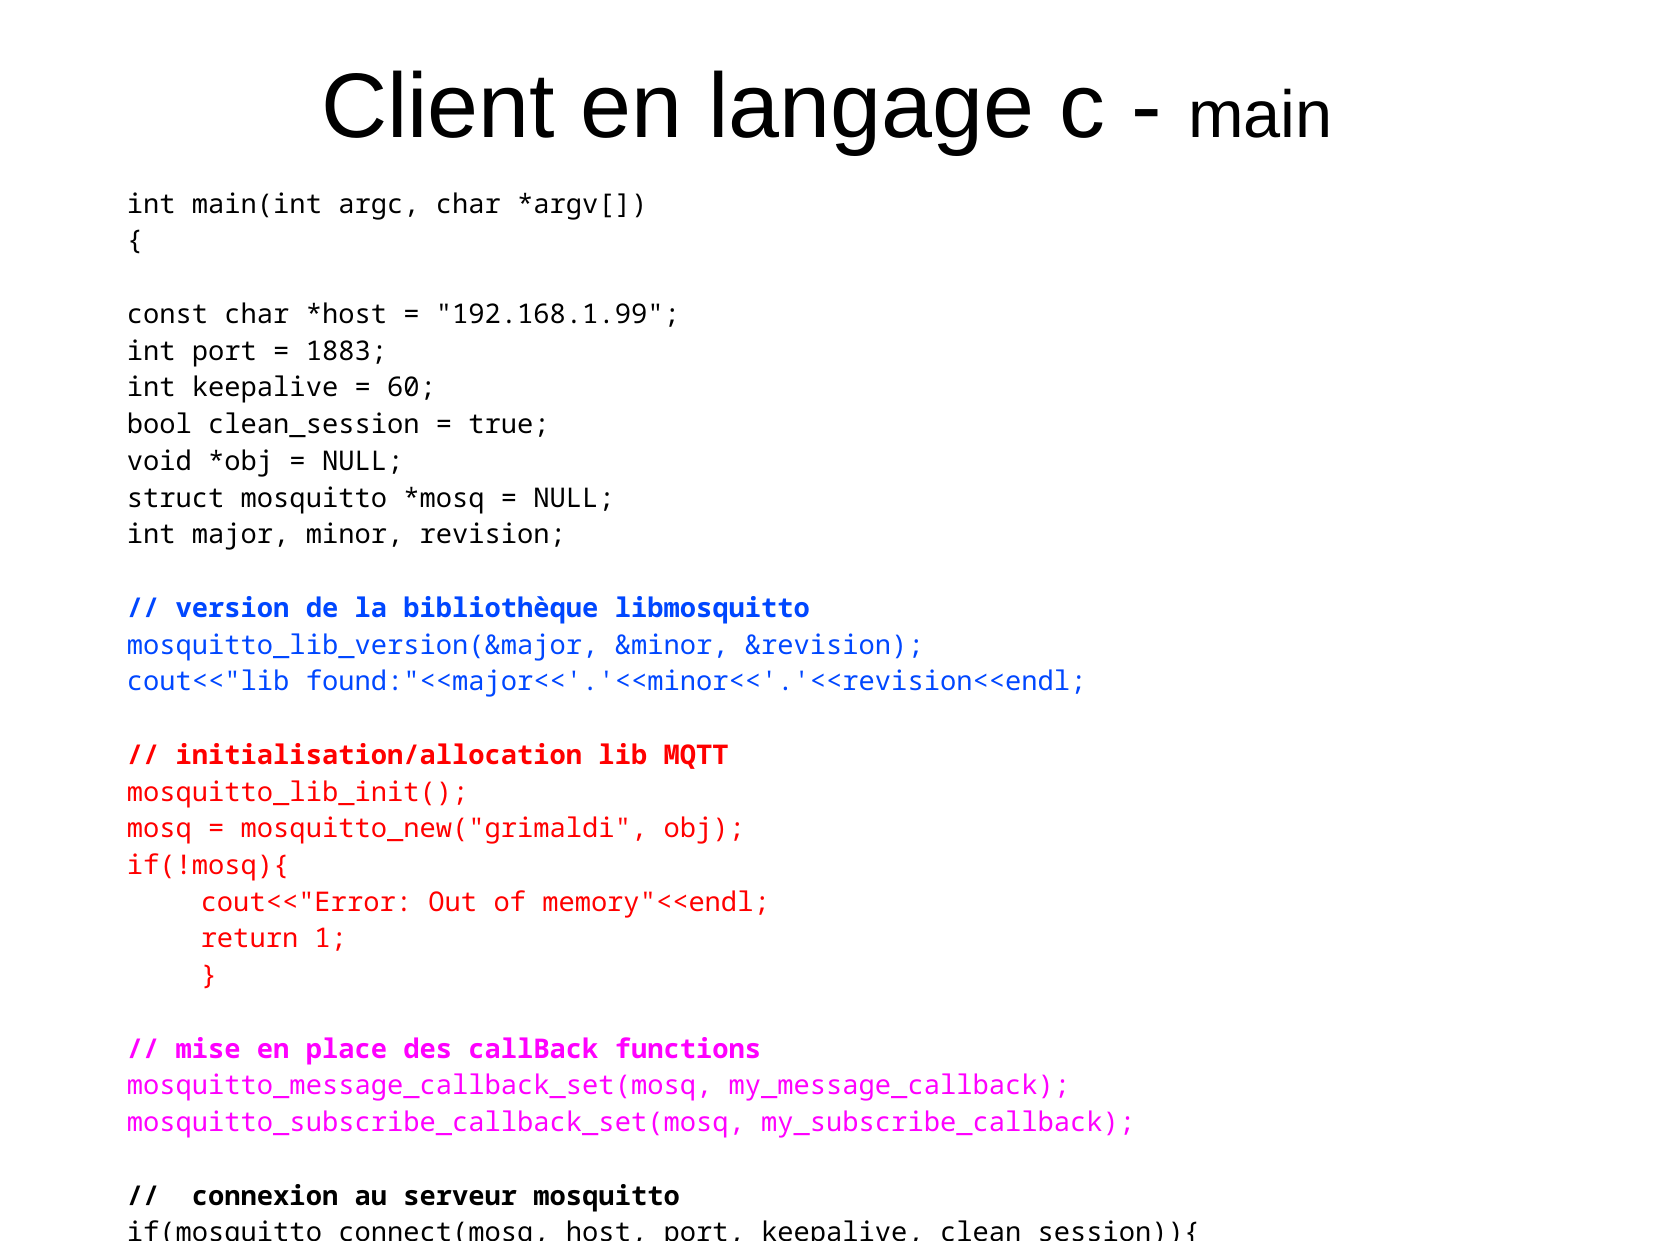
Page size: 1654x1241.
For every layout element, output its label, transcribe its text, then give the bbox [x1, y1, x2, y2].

text_box int main(int argc, char *argv[]) { const char *host = "192.168.1.99"; int port = 1883; int keepalive = 60; bool clean_session = true; void *obj = NULL; struct mosquitto *mosq = NULL; int major, minor, revision; // version de la bibliothèque libmosquitto mosquitto_lib_version(&major, &minor, &revision); cout<<"lib found:"<<major<<'.'<<minor<<'.'<<revision<<endl; // initialisation/allocation lib MQTT mosquitto_lib_init(); mosq = mosquitto_new("grimaldi", obj); if(!mosq){ cout<<"Error: Out of memory"<<endl; return 1; } // mise en place des callBack functions mosquitto_message_callback_set(mosq, my_message_callback); mosquitto_subscribe_callback_set(mosq, my_subscribe_callback); // connexion au serveur mosquitto if(mosquitto_connect(mosq, host, port, keepalive, clean_session)){ cout<<"Unable to connect"<<endl; return 1; } [112, 177, 1459, 1204]
title Client en langage c - main [82, 2, 1571, 210]
